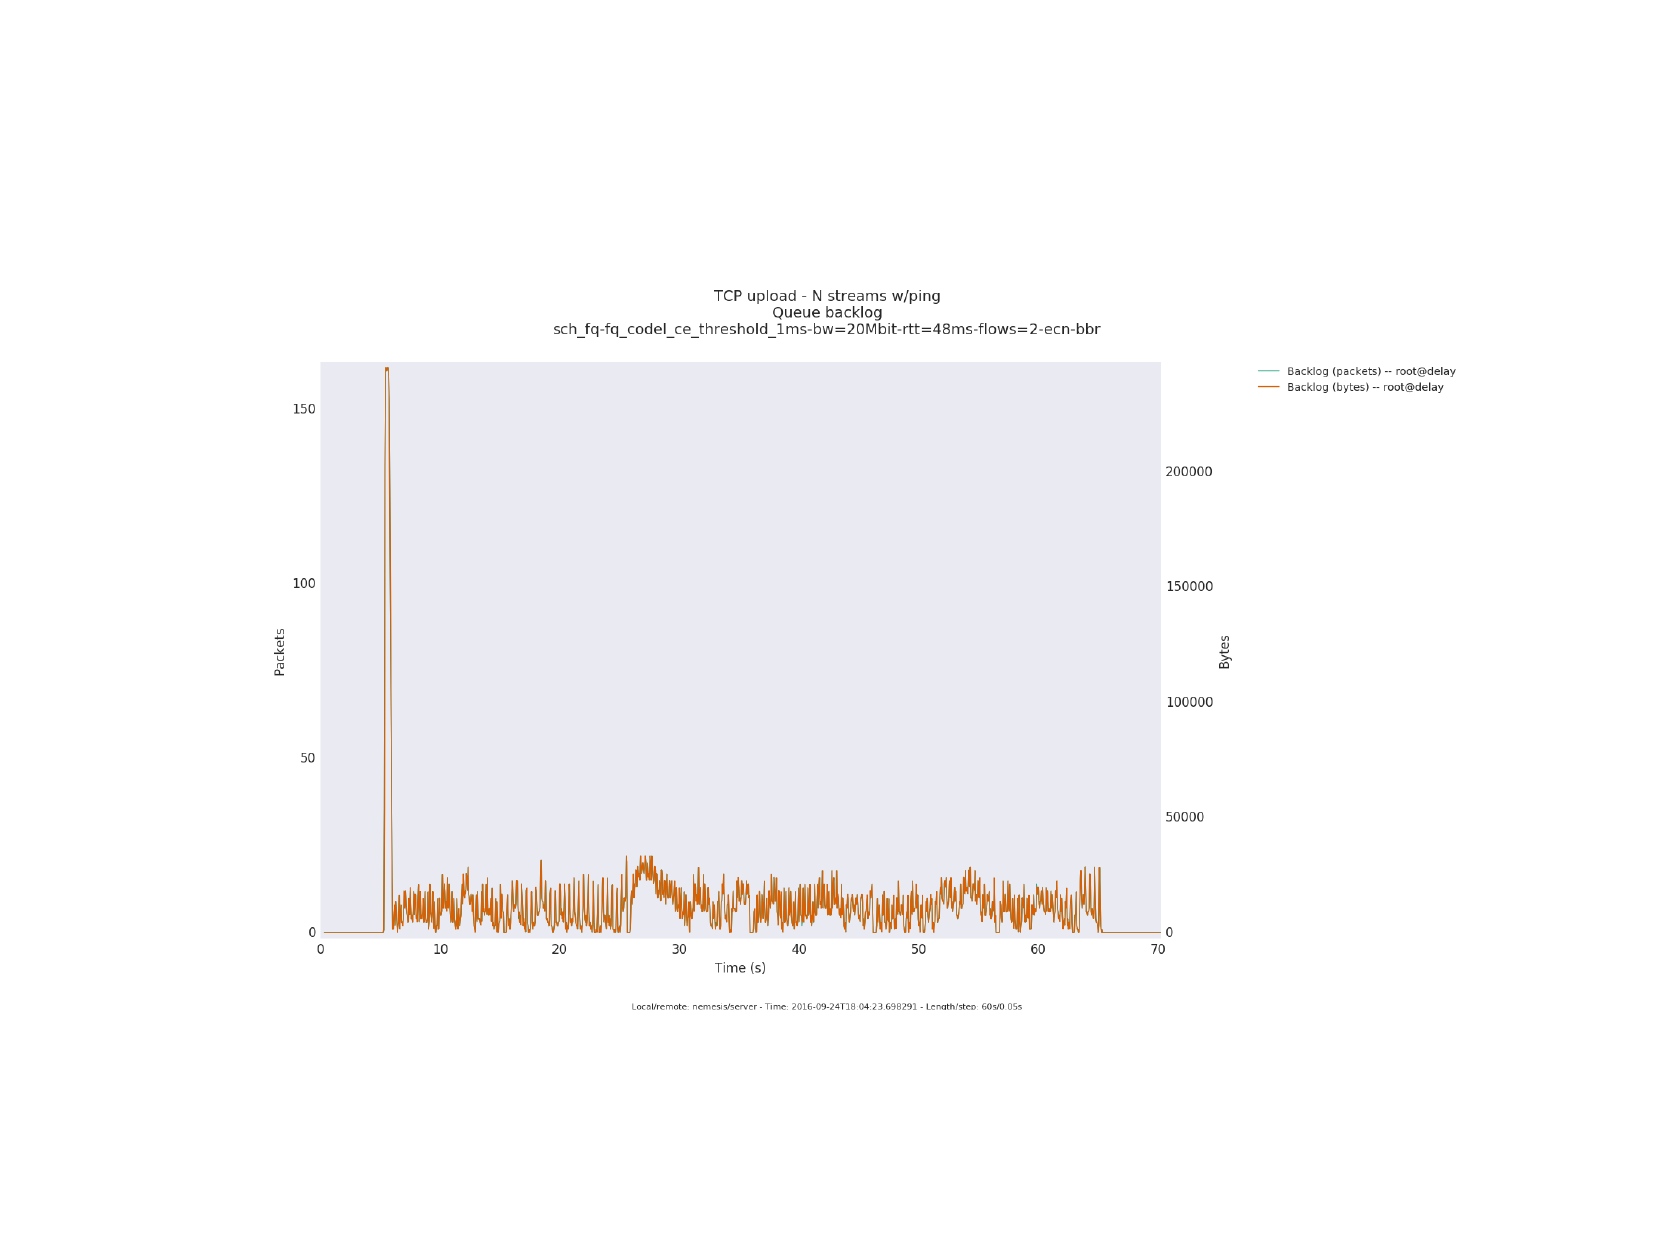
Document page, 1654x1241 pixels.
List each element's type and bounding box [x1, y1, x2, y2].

picture [151, 290, 1502, 1010]
